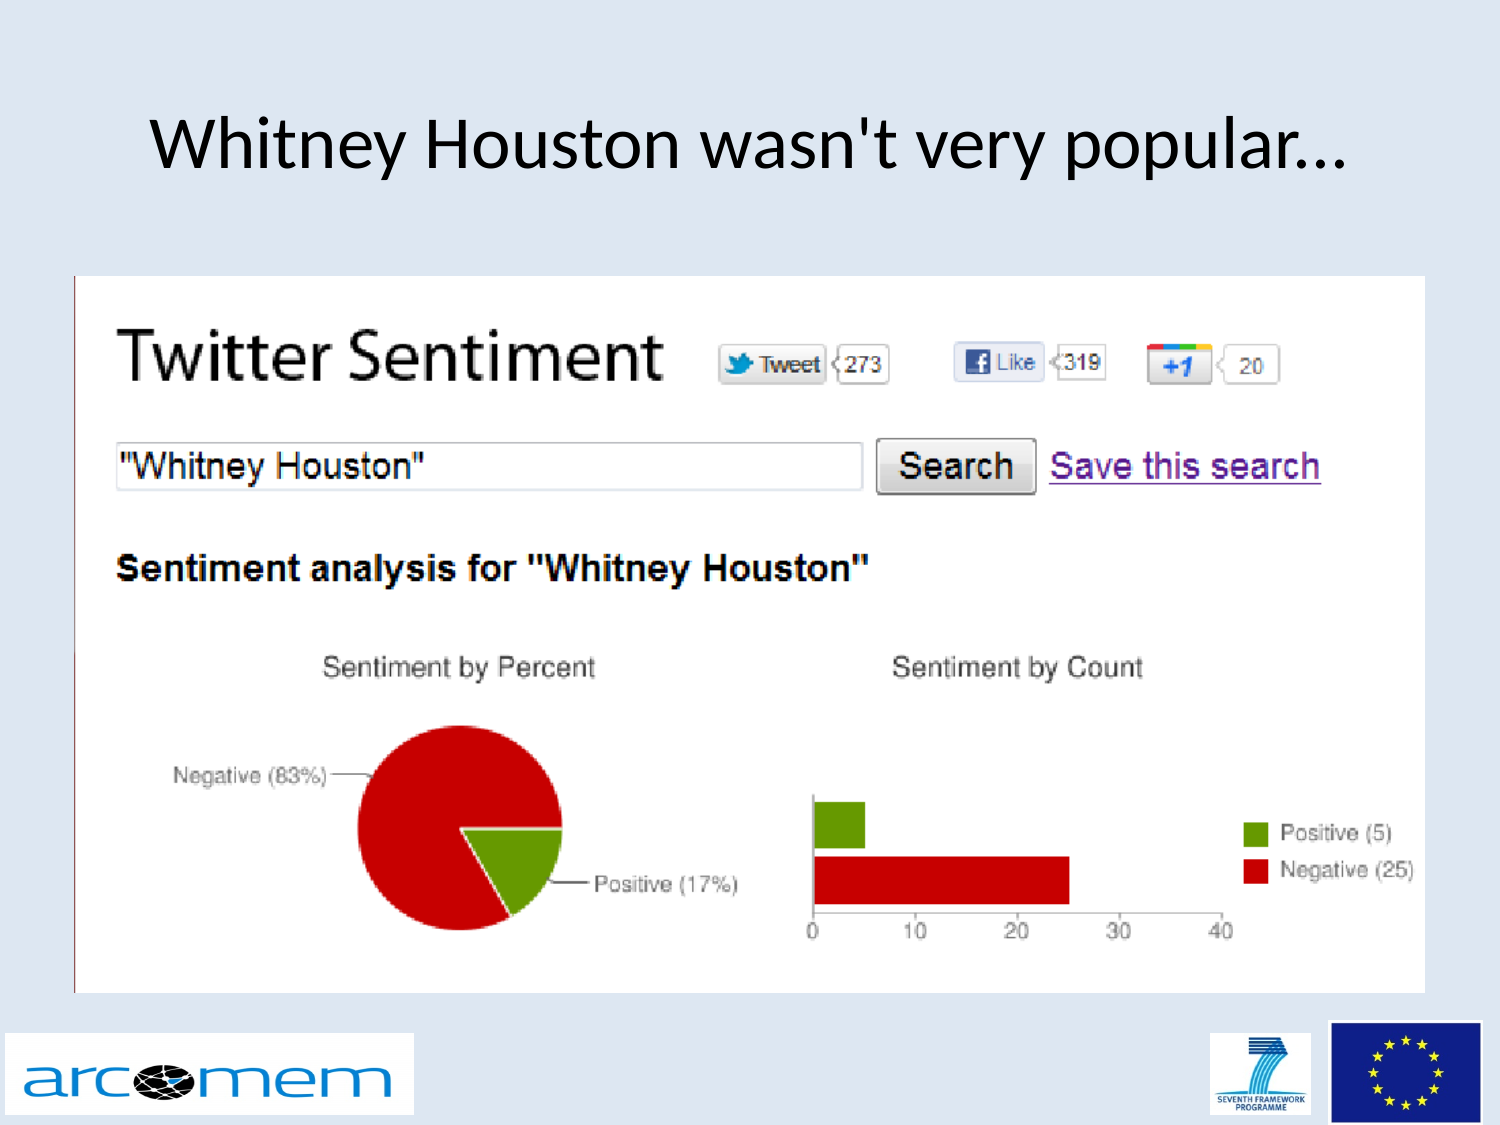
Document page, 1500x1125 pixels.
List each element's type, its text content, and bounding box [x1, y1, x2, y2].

title Whitney Houston wasn't very popular... [75, 37, 1425, 241]
picture [5, 1033, 414, 1115]
picture [74, 276, 1425, 993]
picture [1328, 1020, 1483, 1125]
picture [1210, 1033, 1311, 1115]
